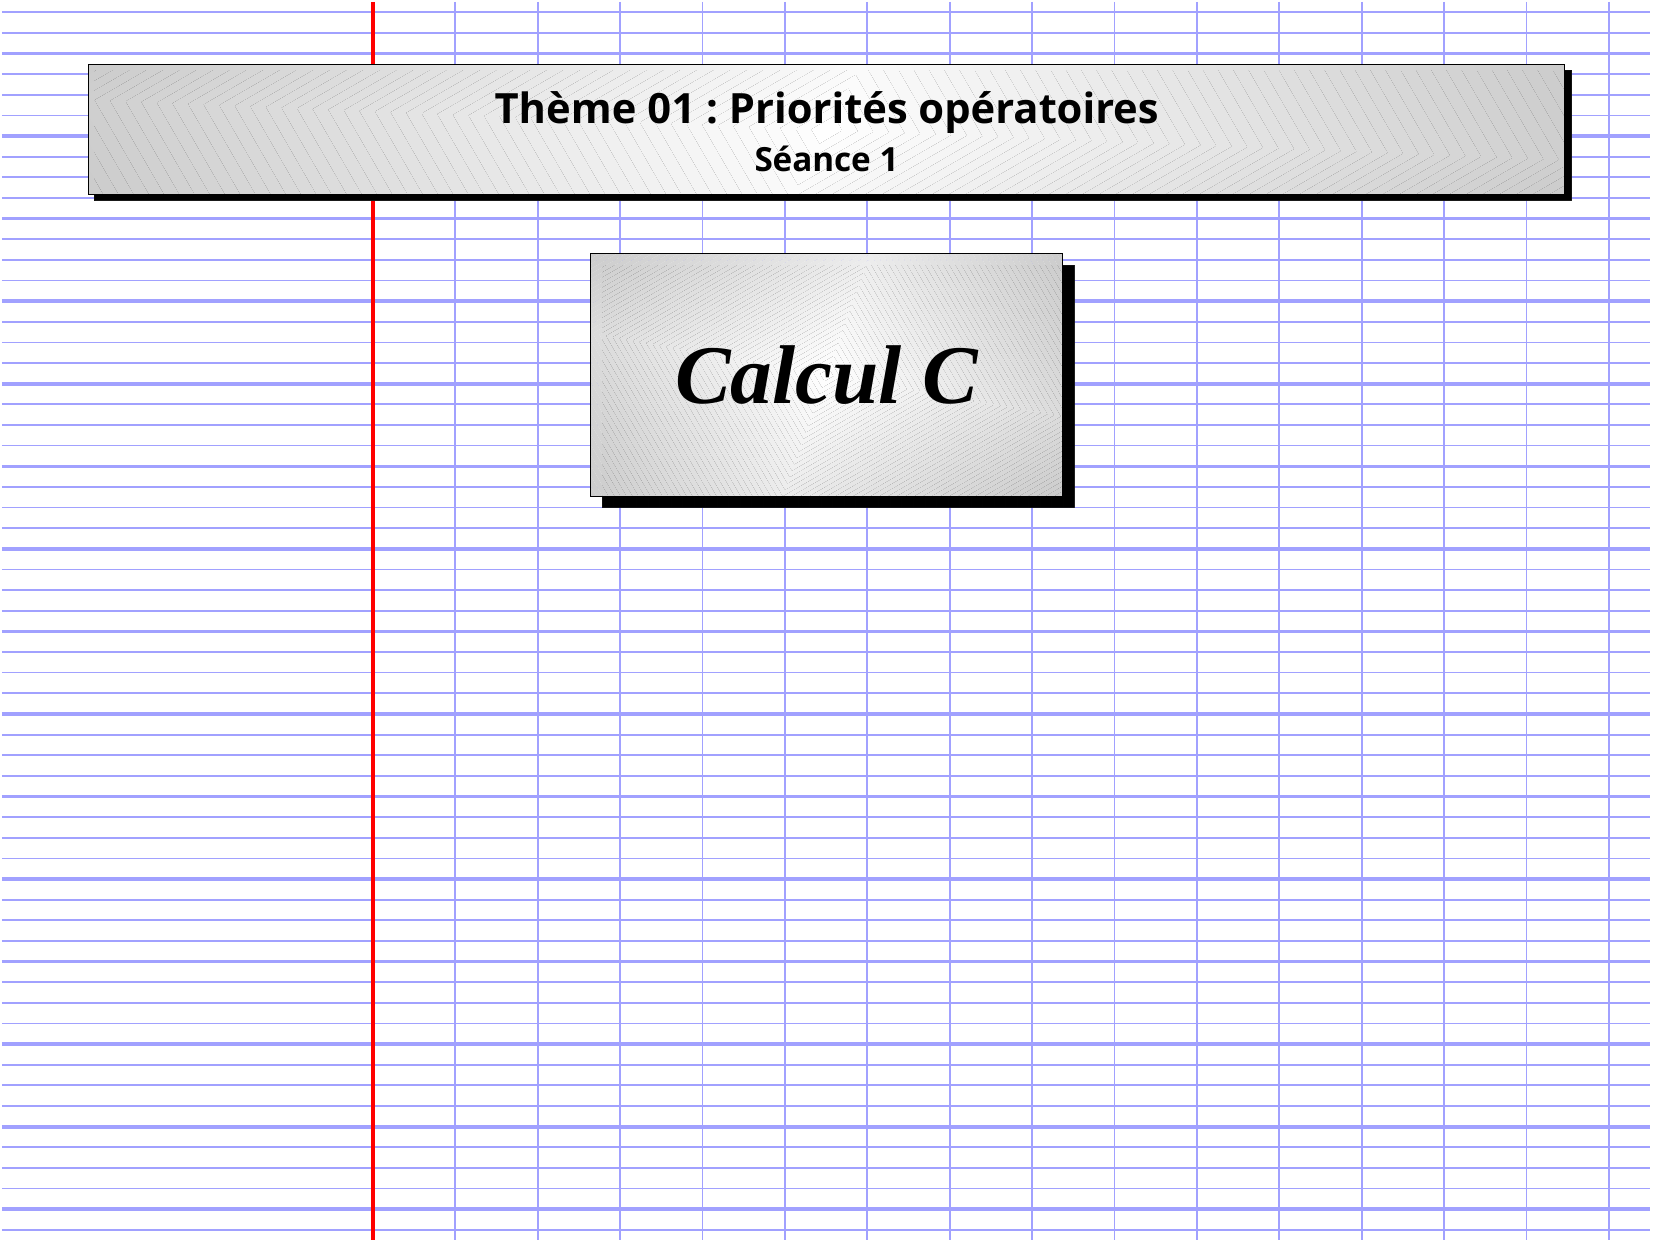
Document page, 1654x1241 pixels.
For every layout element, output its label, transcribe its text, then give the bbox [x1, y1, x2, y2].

picture [0, 0, 1654, 1241]
text_box Calcul C [590, 253, 1063, 497]
text_box Thème 01 : Priorités opératoires Séance 1 [88, 64, 1565, 195]
